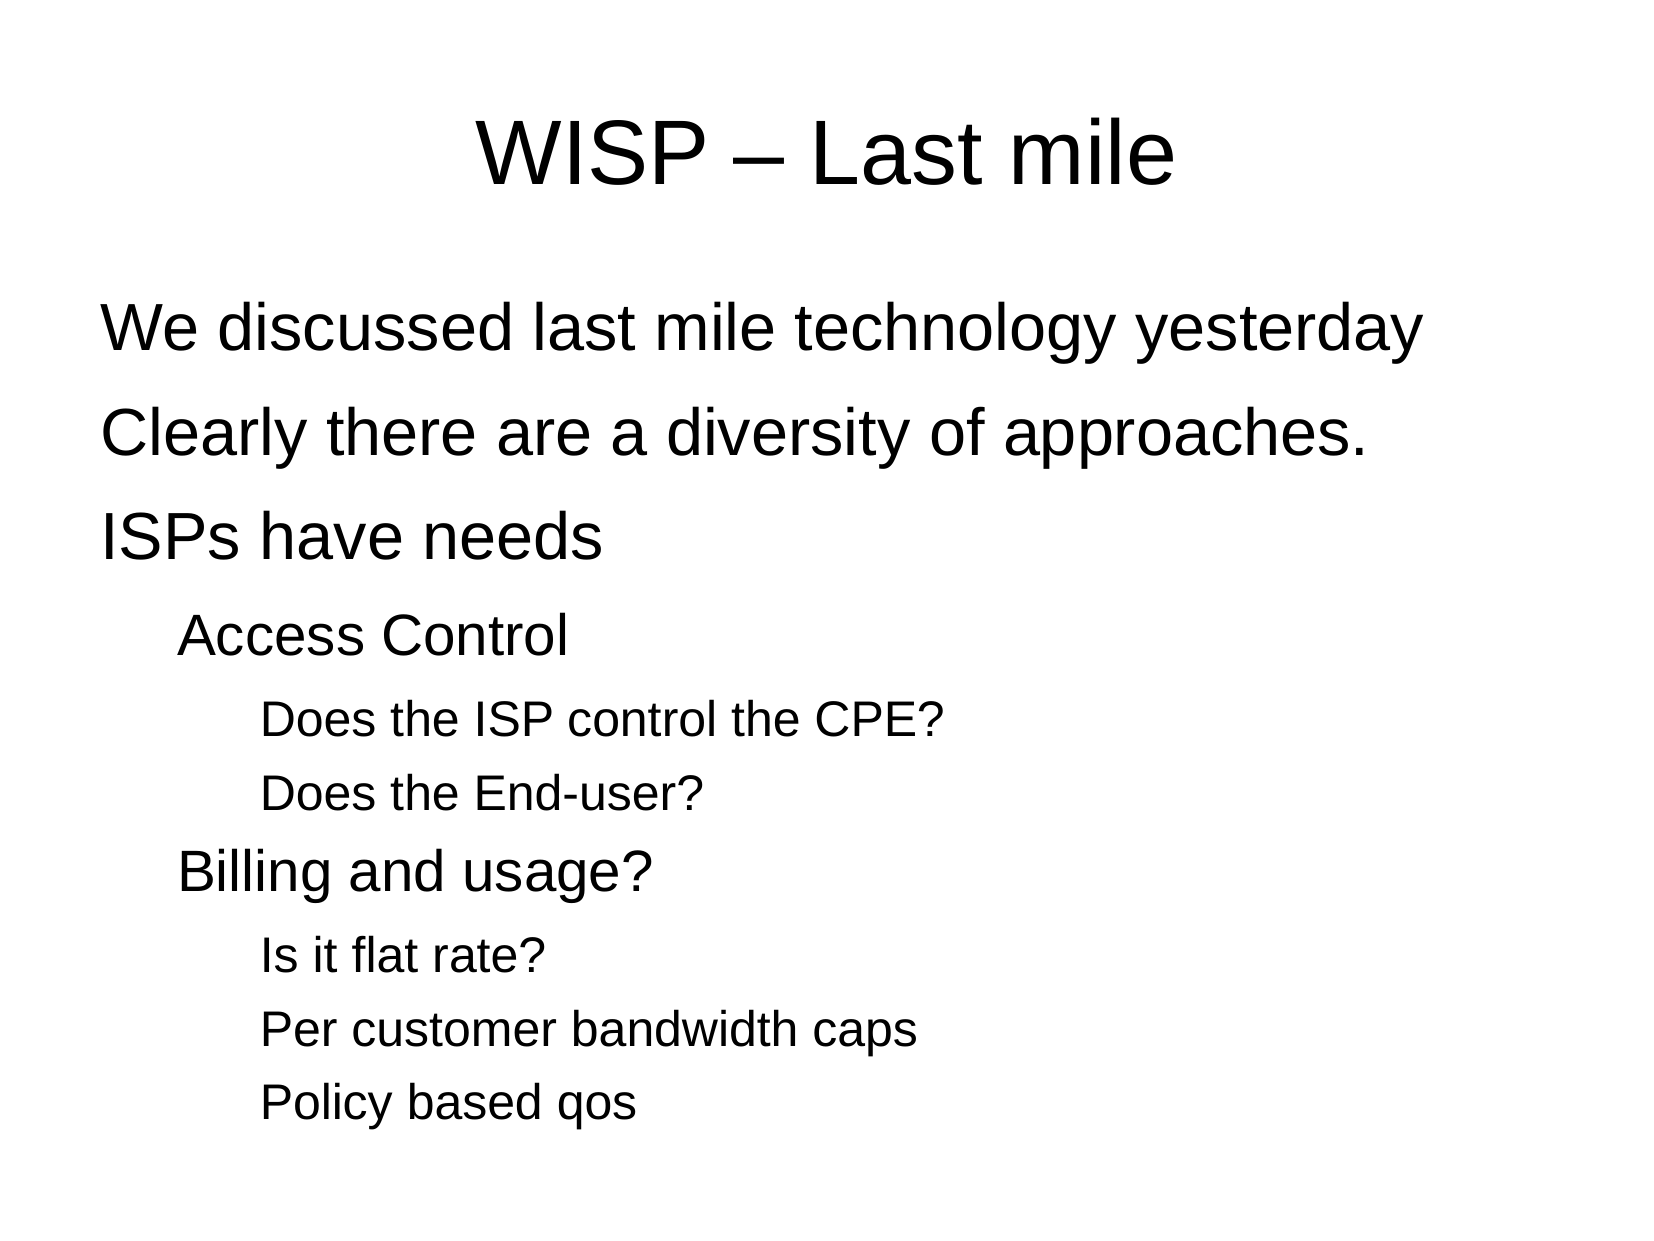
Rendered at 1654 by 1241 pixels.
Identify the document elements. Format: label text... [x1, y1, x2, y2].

list We discussed last mile technology yesterday Clearly there are a diversity of approaches. ISPs have needs Access Control Does the ISP control the CPE? Does the End-user? Billing and usage? Is it flat rate? Per customer bandwidth caps Policy based qos [82, 290, 1571, 1131]
title WISP – Last mile [82, 56, 1571, 250]
